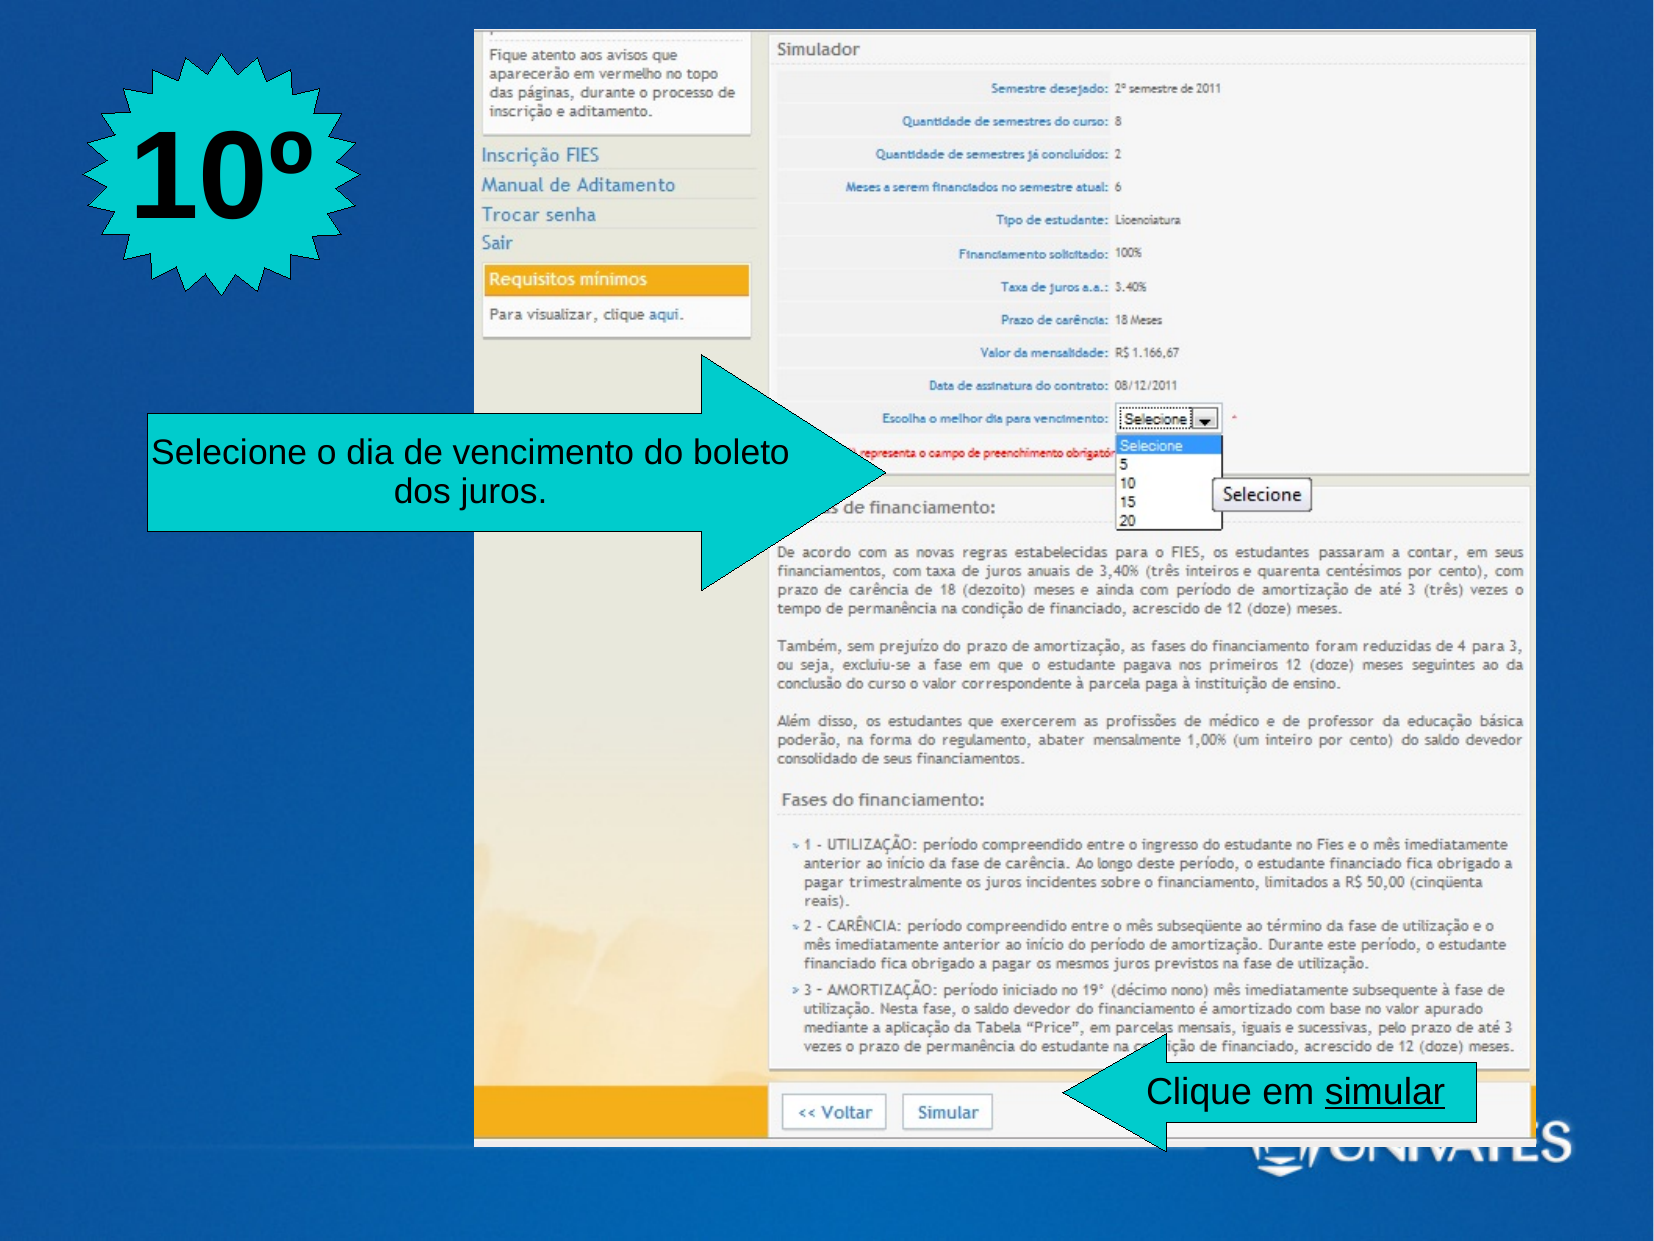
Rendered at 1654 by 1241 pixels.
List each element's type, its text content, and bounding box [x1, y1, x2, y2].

text_box Selecione o dia de vencimento do boleto dos juros. [147, 354, 886, 591]
picture [0, 0, 1654, 1241]
text_box Clique em simular [1062, 1033, 1477, 1152]
title 10º [59, 59, 384, 296]
text_box [217, 53, 226, 59]
